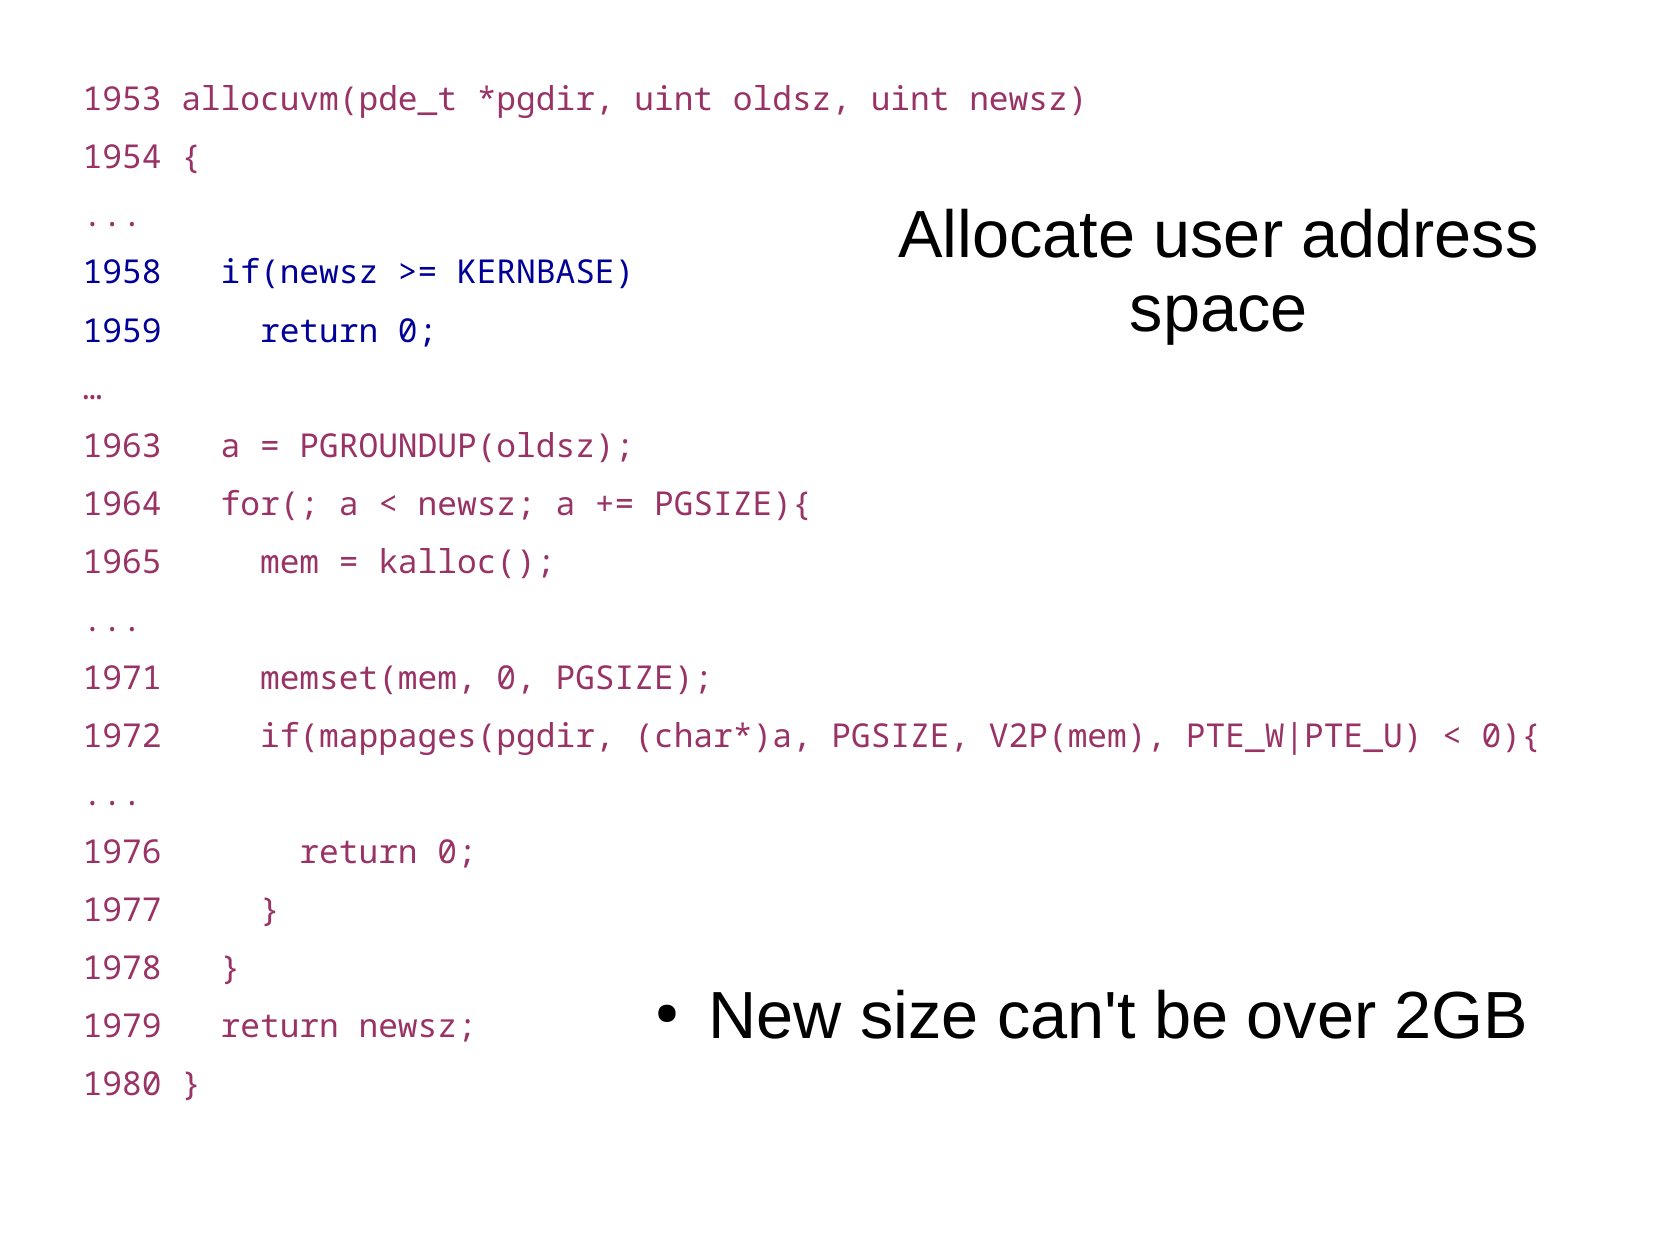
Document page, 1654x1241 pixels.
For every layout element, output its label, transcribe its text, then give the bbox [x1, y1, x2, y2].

list New size can't be over 2GB [637, 978, 1530, 1126]
title Allocate user address space [825, 167, 1613, 376]
list 1953 allocuvm(pde_t *pgdir, uint oldsz, uint newsz) 1954 { ... 1958 if(newsz >= KERNBASE) 1959 return 0; … 1963 a = PGROUNDUP(oldsz); 1964 for(; a < newsz; a += PGSIZE){ 1965 mem = kalloc(); ... 1971 memset(mem, 0, PGSIZE); 1972 if(mappages(pgdir, (char*)a, PGSIZE, V2P(mem), PTE_W|PTE_U) < 0){ ... 1976 return 0; 1977 } 1978 } 1979 return newsz; 1980 } [82, 75, 1571, 1163]
